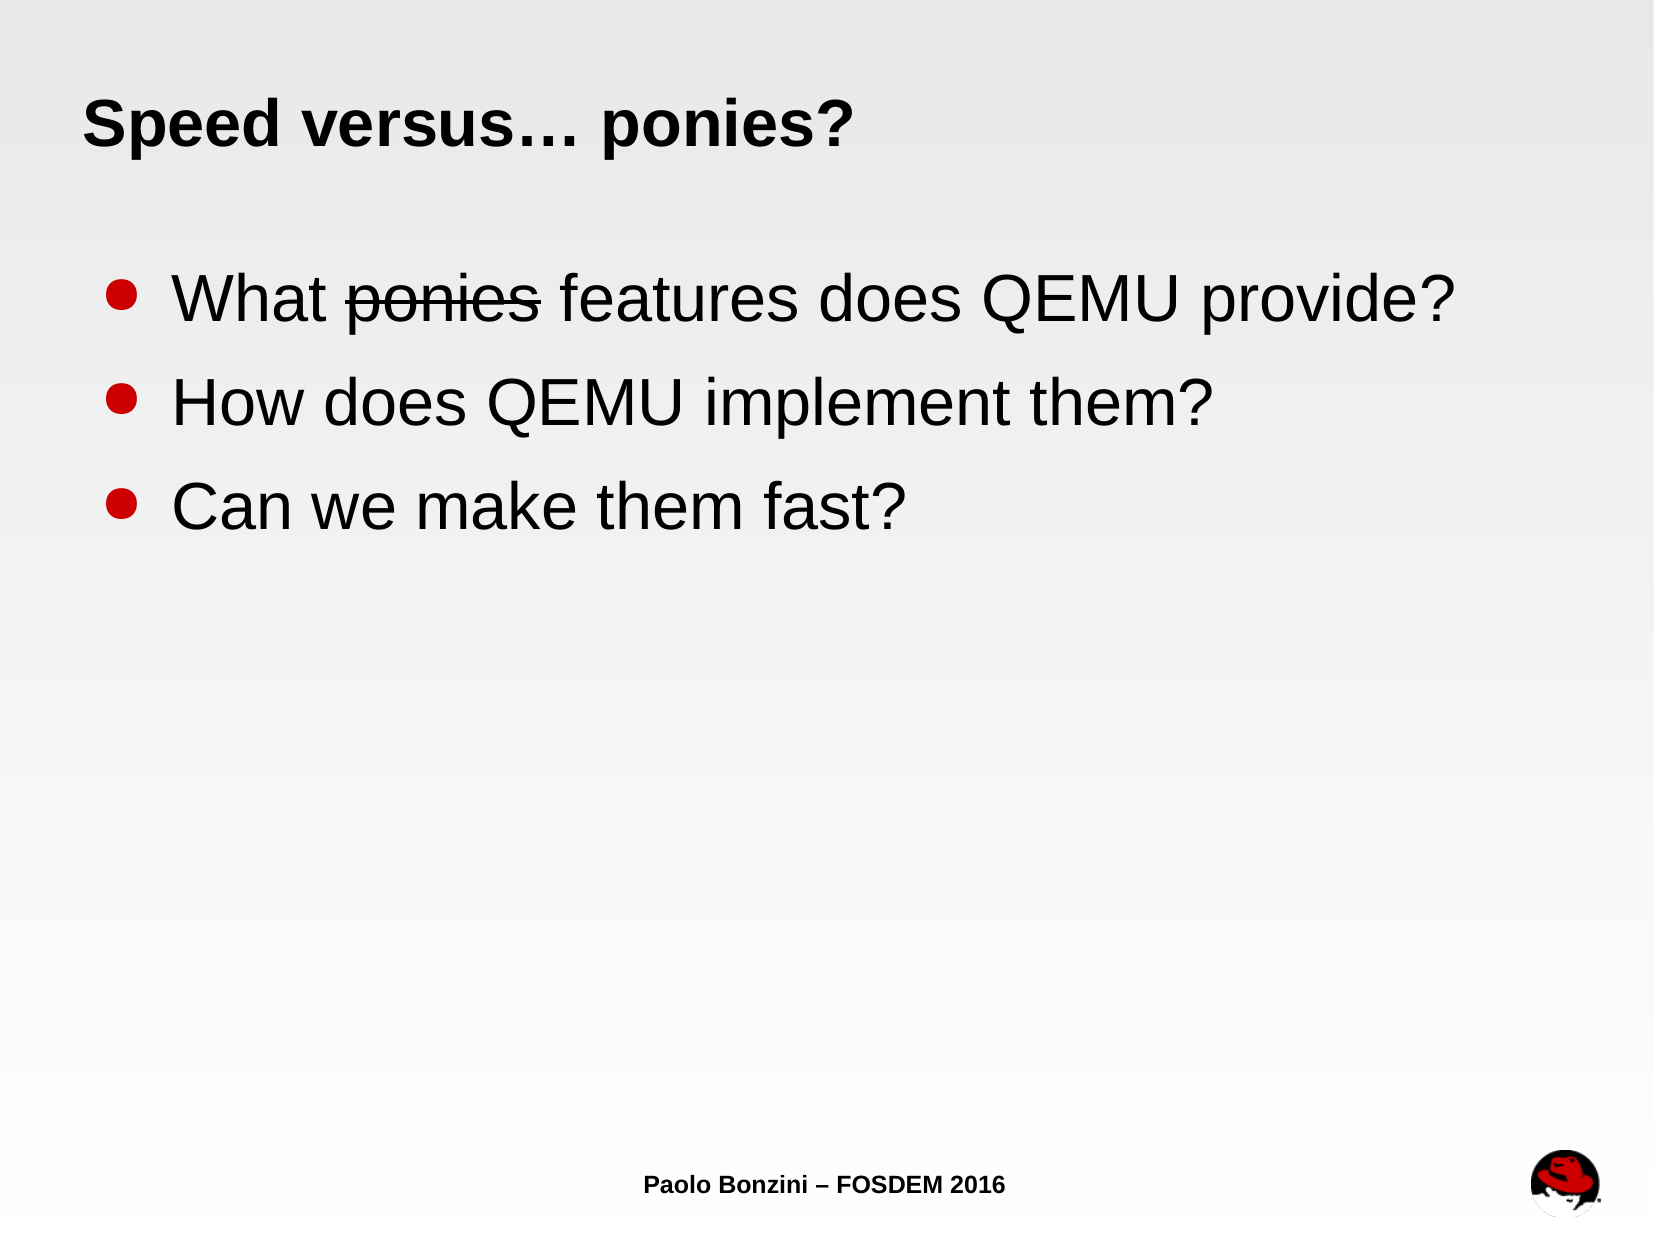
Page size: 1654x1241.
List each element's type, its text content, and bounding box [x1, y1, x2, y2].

list What ponies features does QEMU provide? How does QEMU implement them? Can we make them fast? [82, 260, 1571, 980]
picture [0, 0, 1654, 1241]
title Speed versus… ponies? [82, 19, 1571, 227]
